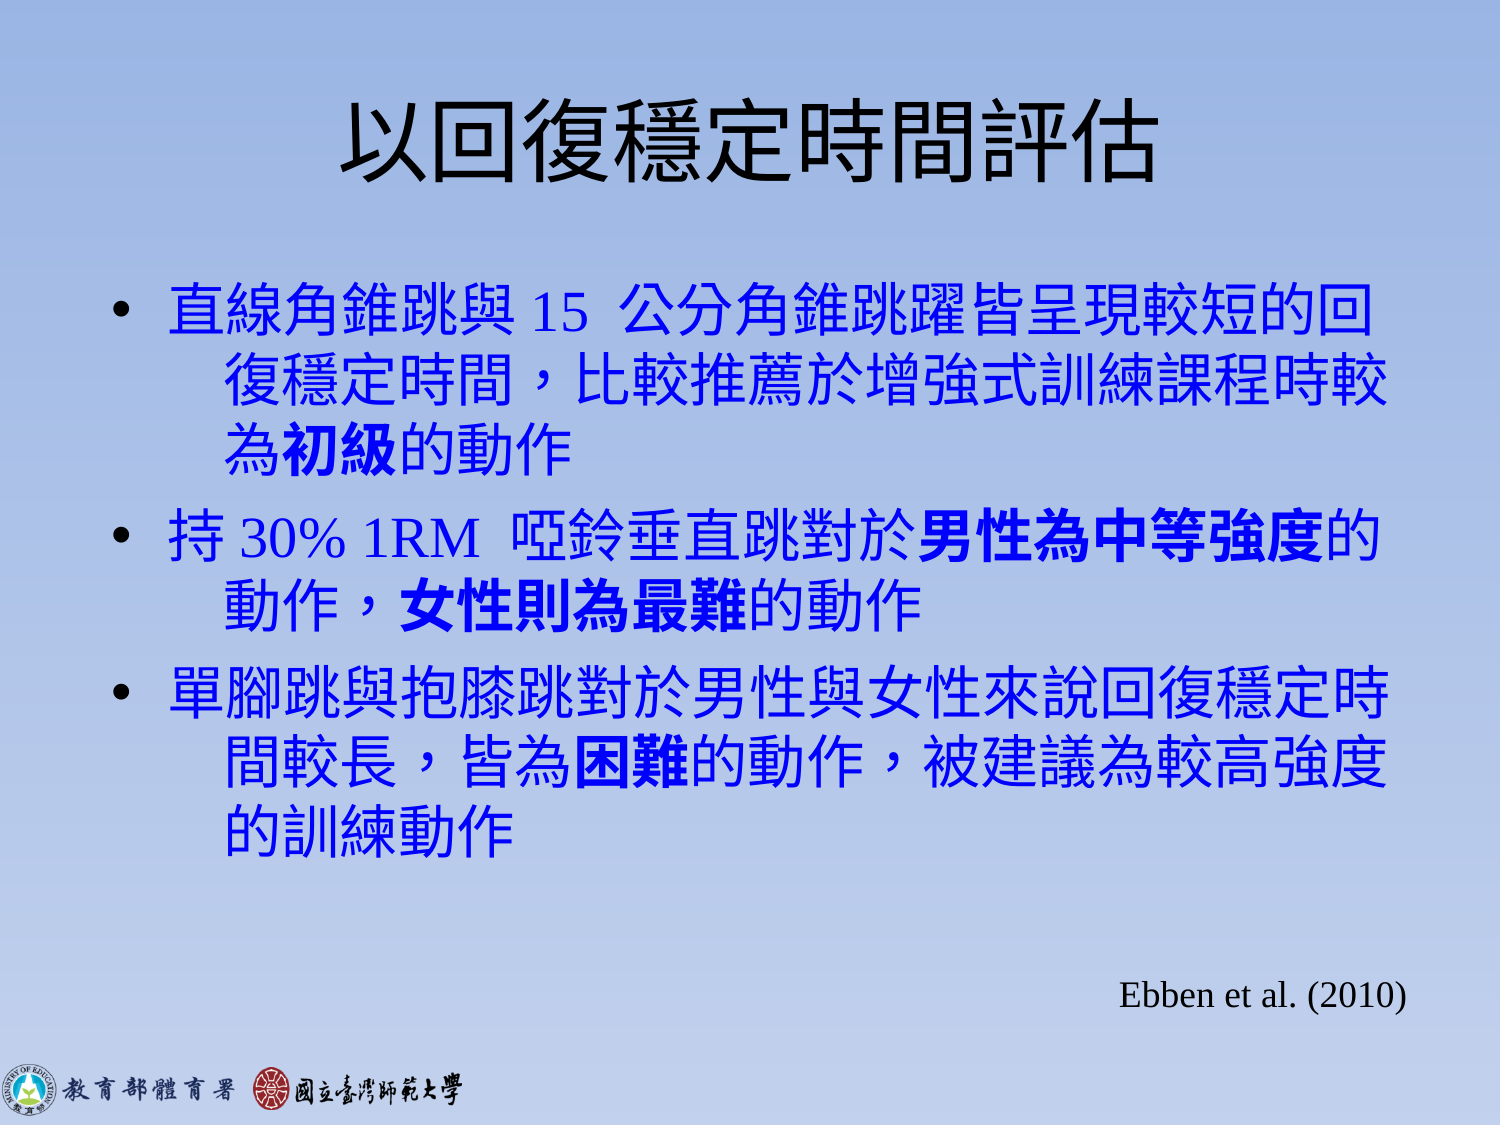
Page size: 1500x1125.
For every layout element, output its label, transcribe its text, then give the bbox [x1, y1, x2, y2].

text_box Ebben et al. (2010) [1104, 962, 1432, 1022]
title 以回復穩定時間評估 [75, 45, 1426, 233]
list 直線角錐跳與15 公分角錐跳躍皆呈現較短的回復穩定時間，比較推薦於增強式訓練課程時較為初級的動作 持30% 1RM 啞鈴垂直跳對於男性為中等強度的動作，女性則為最難的動作 單腳跳與抱膝跳對於男性與女性來說回復穩定時間較長，皆為困難的動作，被建議為較高強度的訓練動作 [96, 265, 1447, 1009]
